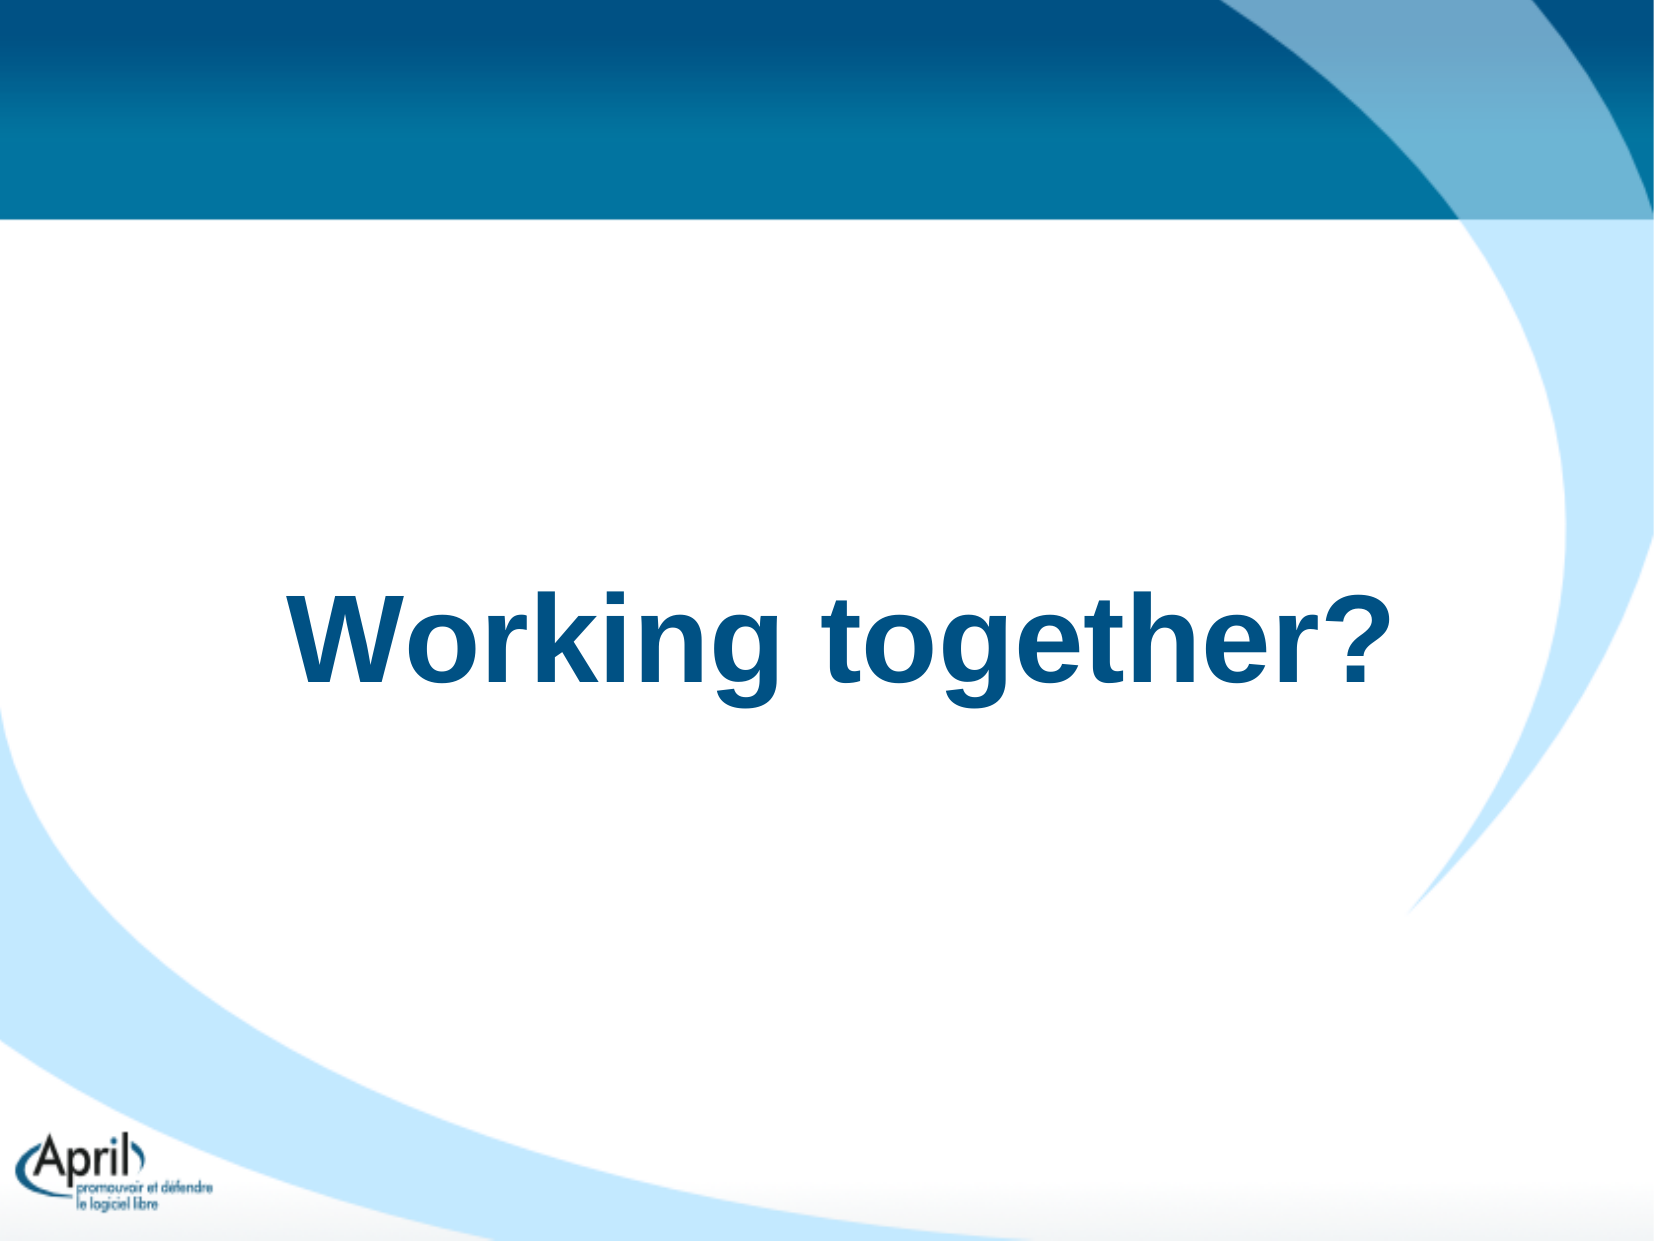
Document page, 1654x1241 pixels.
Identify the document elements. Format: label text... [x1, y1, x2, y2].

picture [0, 0, 1654, 1241]
text_box Working together? [177, 568, 1506, 709]
